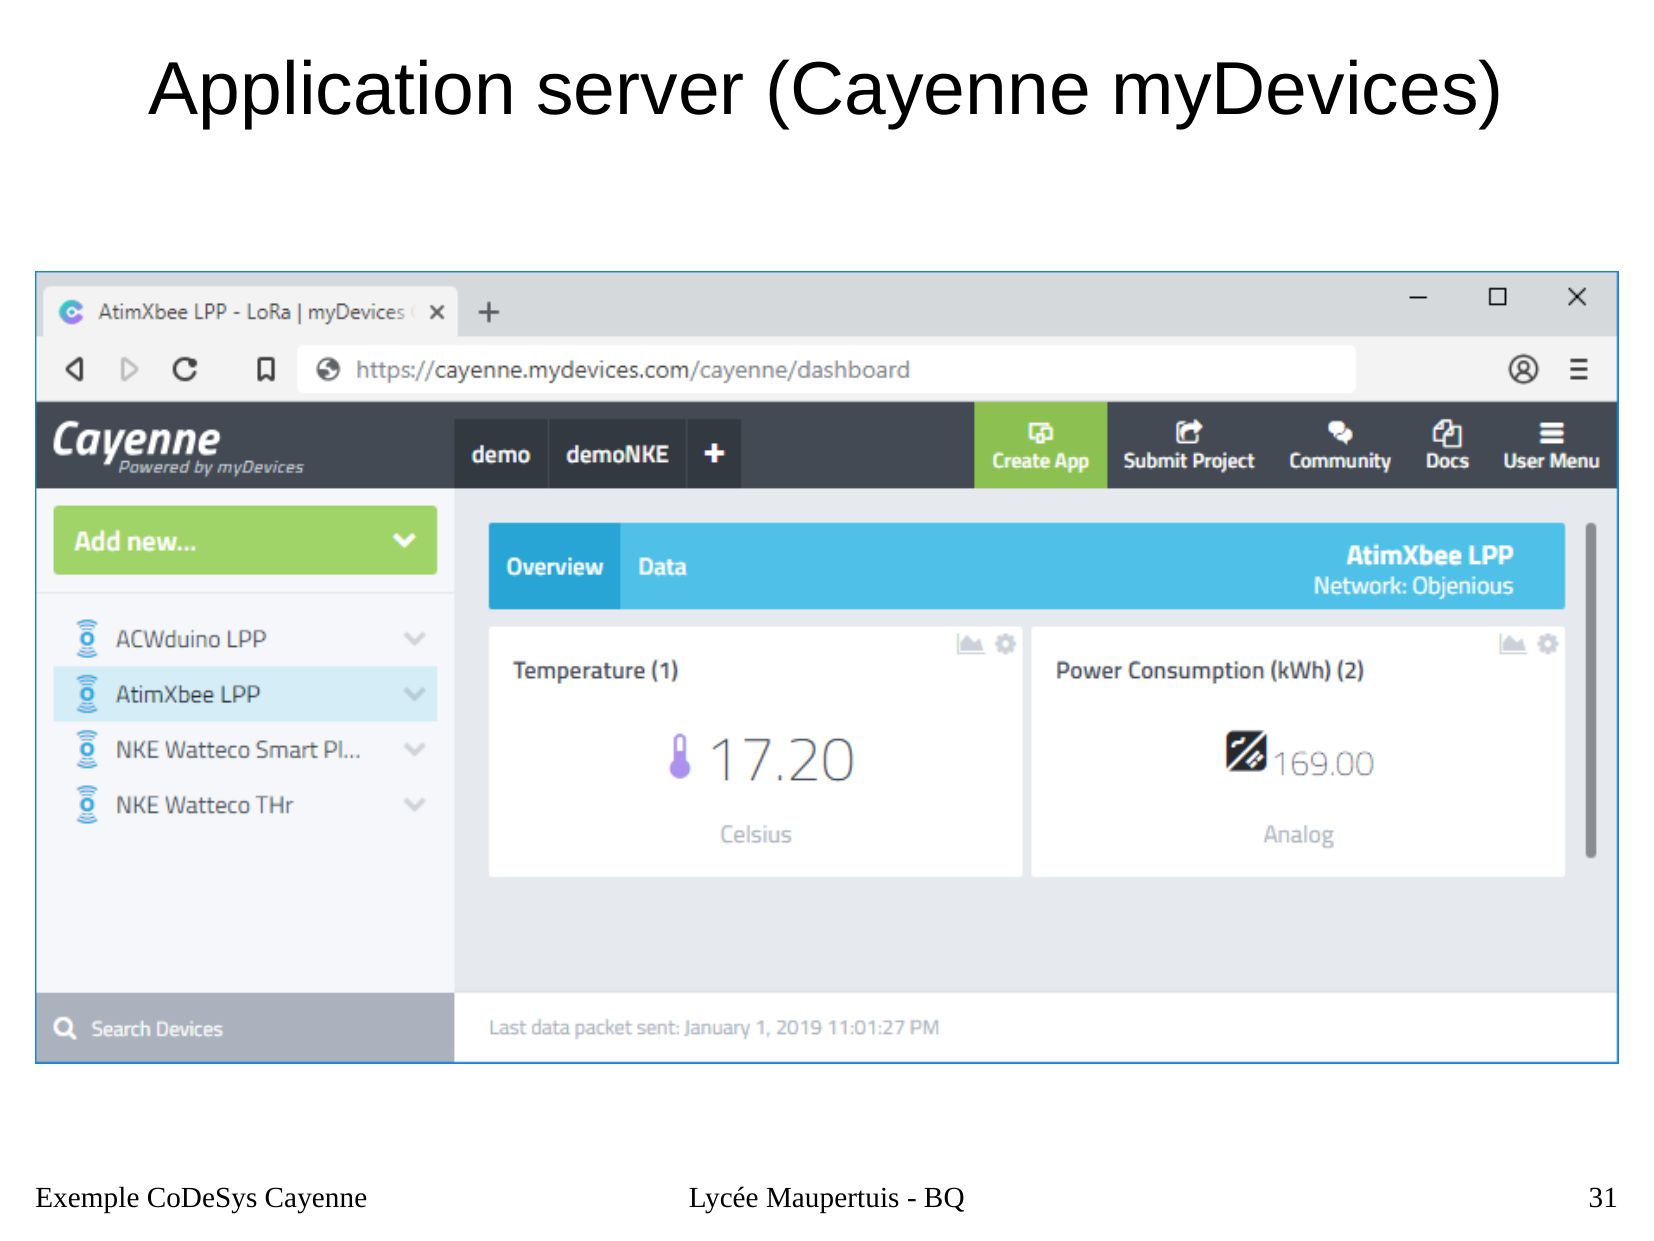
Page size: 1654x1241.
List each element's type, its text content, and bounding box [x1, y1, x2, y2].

title Application server (Cayenne myDevices) [35, 35, 1619, 142]
picture [35, 271, 1619, 1064]
